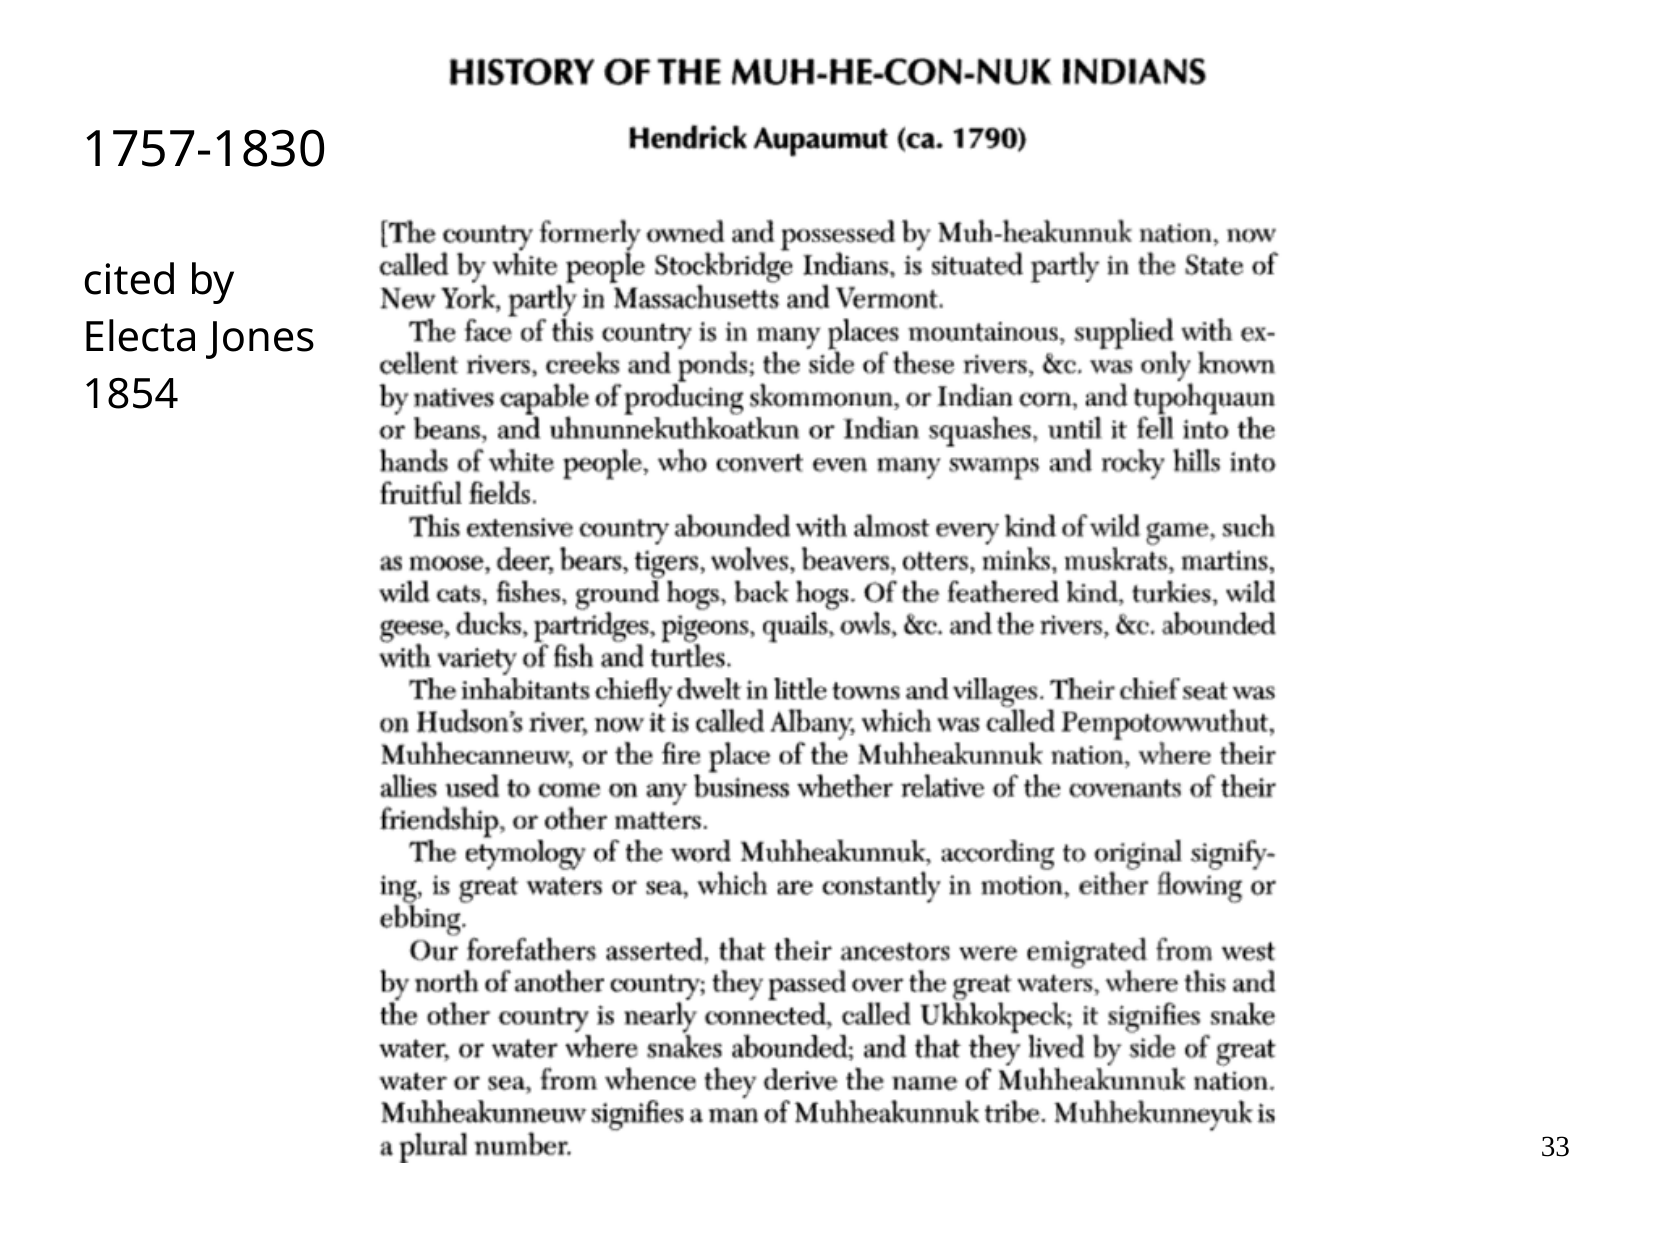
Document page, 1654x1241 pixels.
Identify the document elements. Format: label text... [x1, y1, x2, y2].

picture [349, 37, 1304, 134]
picture [349, 467, 1304, 1163]
title 1757-1830 cited by Electa Jones 1854 [82, 134, 1571, 467]
